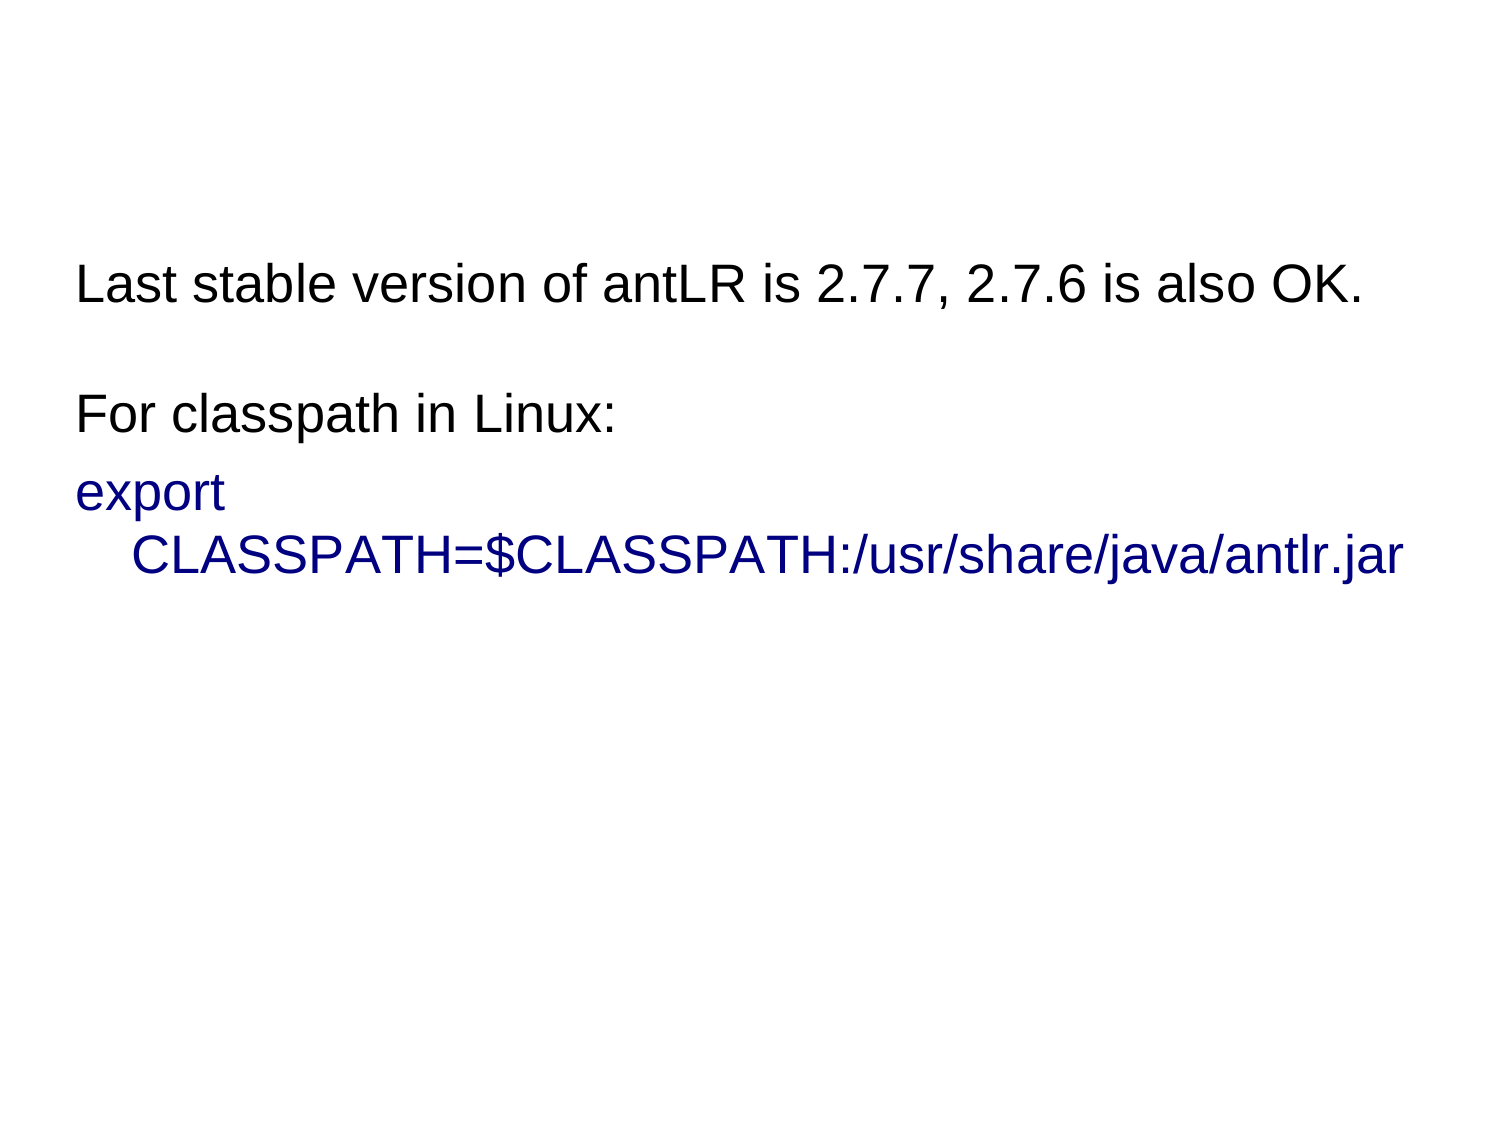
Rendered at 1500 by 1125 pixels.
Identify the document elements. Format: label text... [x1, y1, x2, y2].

list Last stable version of antLR is 2.7.7, 2.7.6 is also OK. For classpath in Linux: export CLASSPATH=$CLASSPATH:/usr/share/java/antlr.jar [75, 262, 1426, 991]
